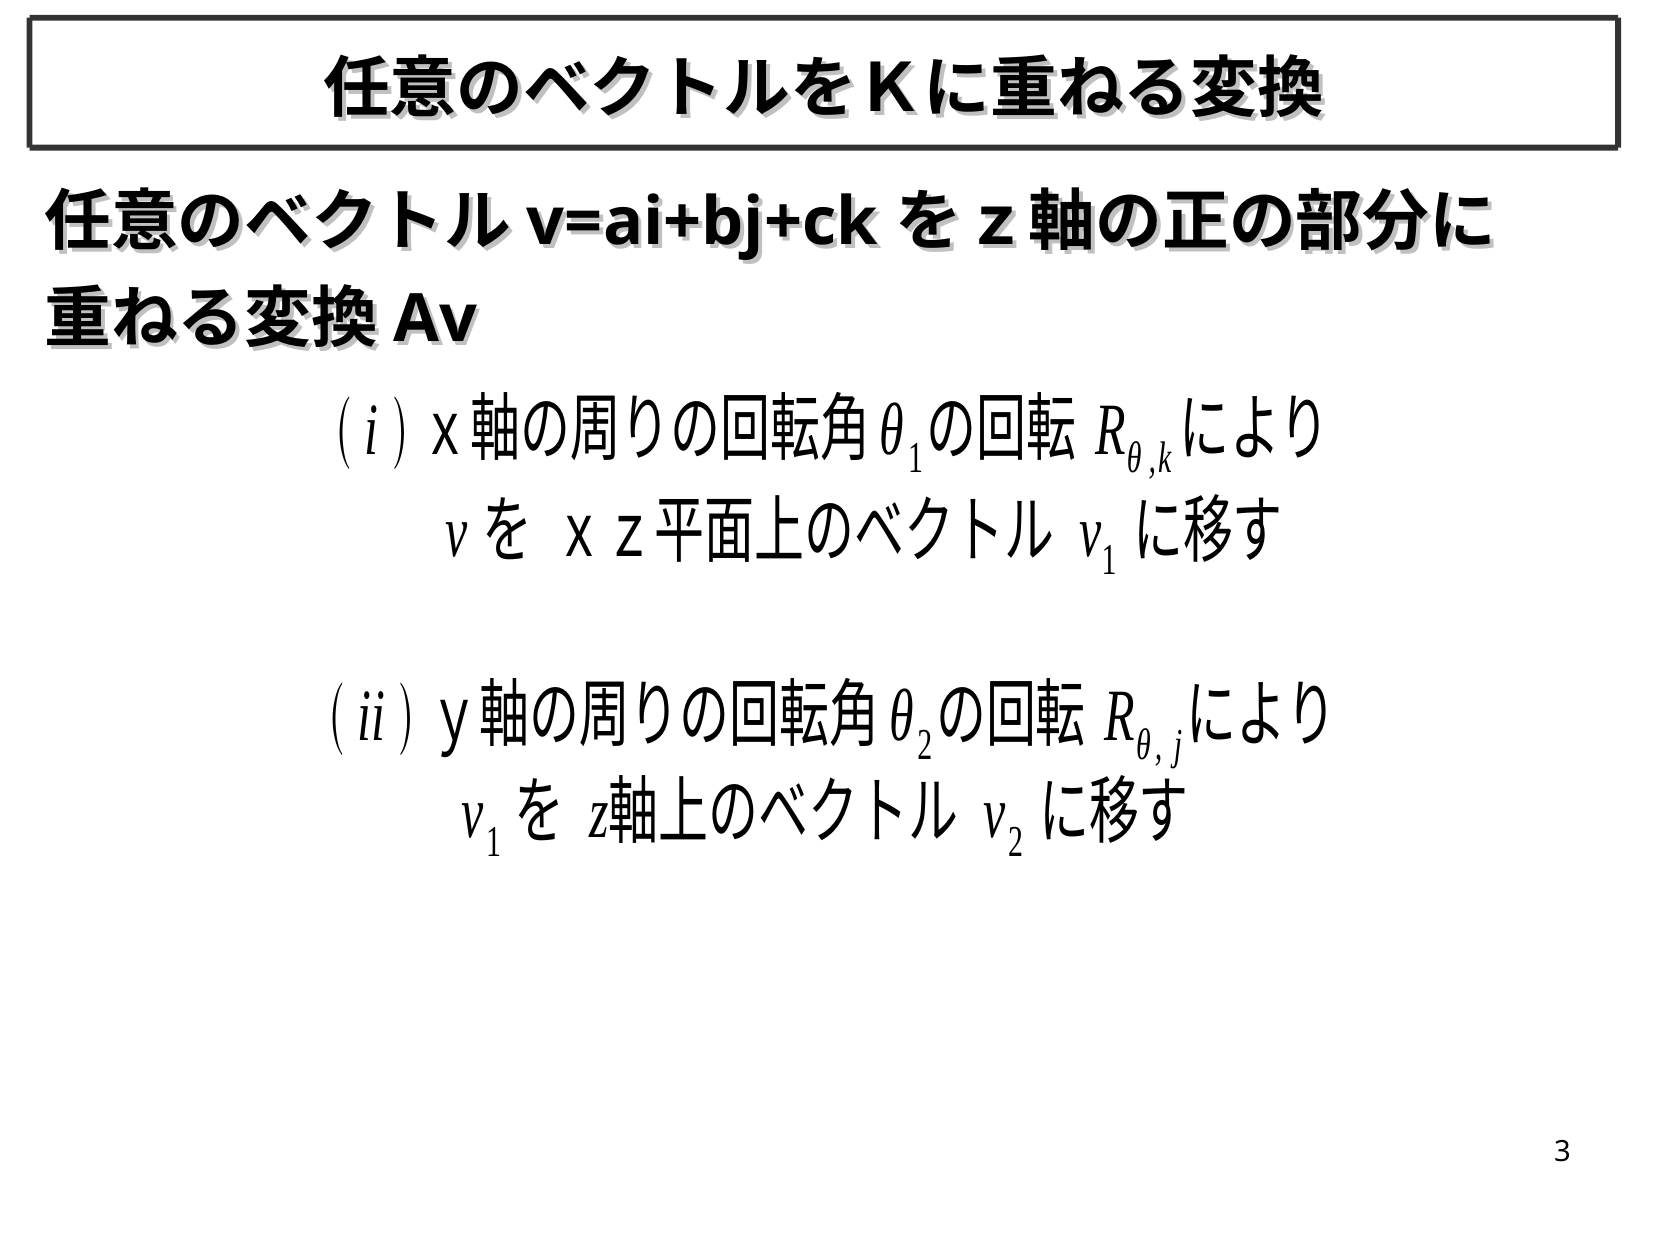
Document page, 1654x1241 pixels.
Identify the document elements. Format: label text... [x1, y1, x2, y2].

text_box 任意のベクトル v=ai+bj+ck をｚ軸の正の部分に 重ねる変換 Av [29, 159, 1508, 322]
chart [307, 389, 1350, 868]
text_box 任意のベクトルをＫに重ねる変換 [29, 17, 1619, 148]
